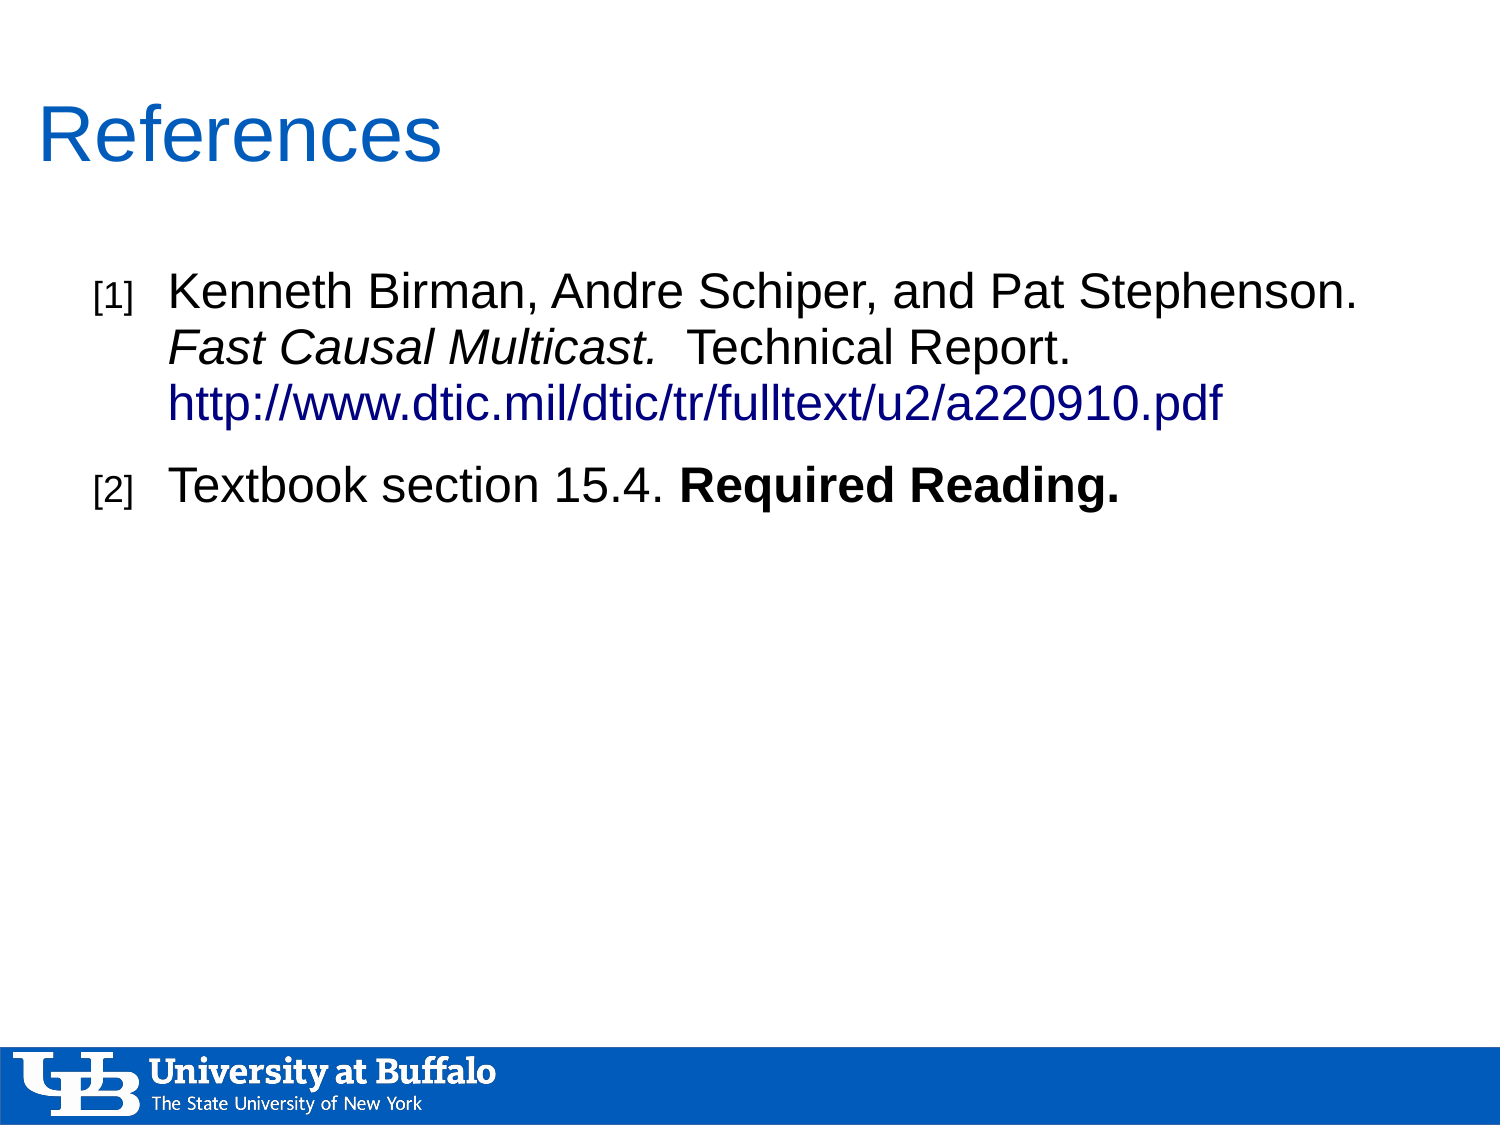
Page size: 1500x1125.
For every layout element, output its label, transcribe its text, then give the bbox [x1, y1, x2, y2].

picture [13, 1052, 496, 1116]
title References [37, 89, 1388, 179]
list Kenneth Birman, Andre Schiper, and Pat Stephenson. Fast Causal Multicast. Technical Report. http://www.dtic.mil/dtic/tr/fulltext/u2/a220910.pdf Textbook section 15.4. Required Reading. [75, 263, 1425, 916]
